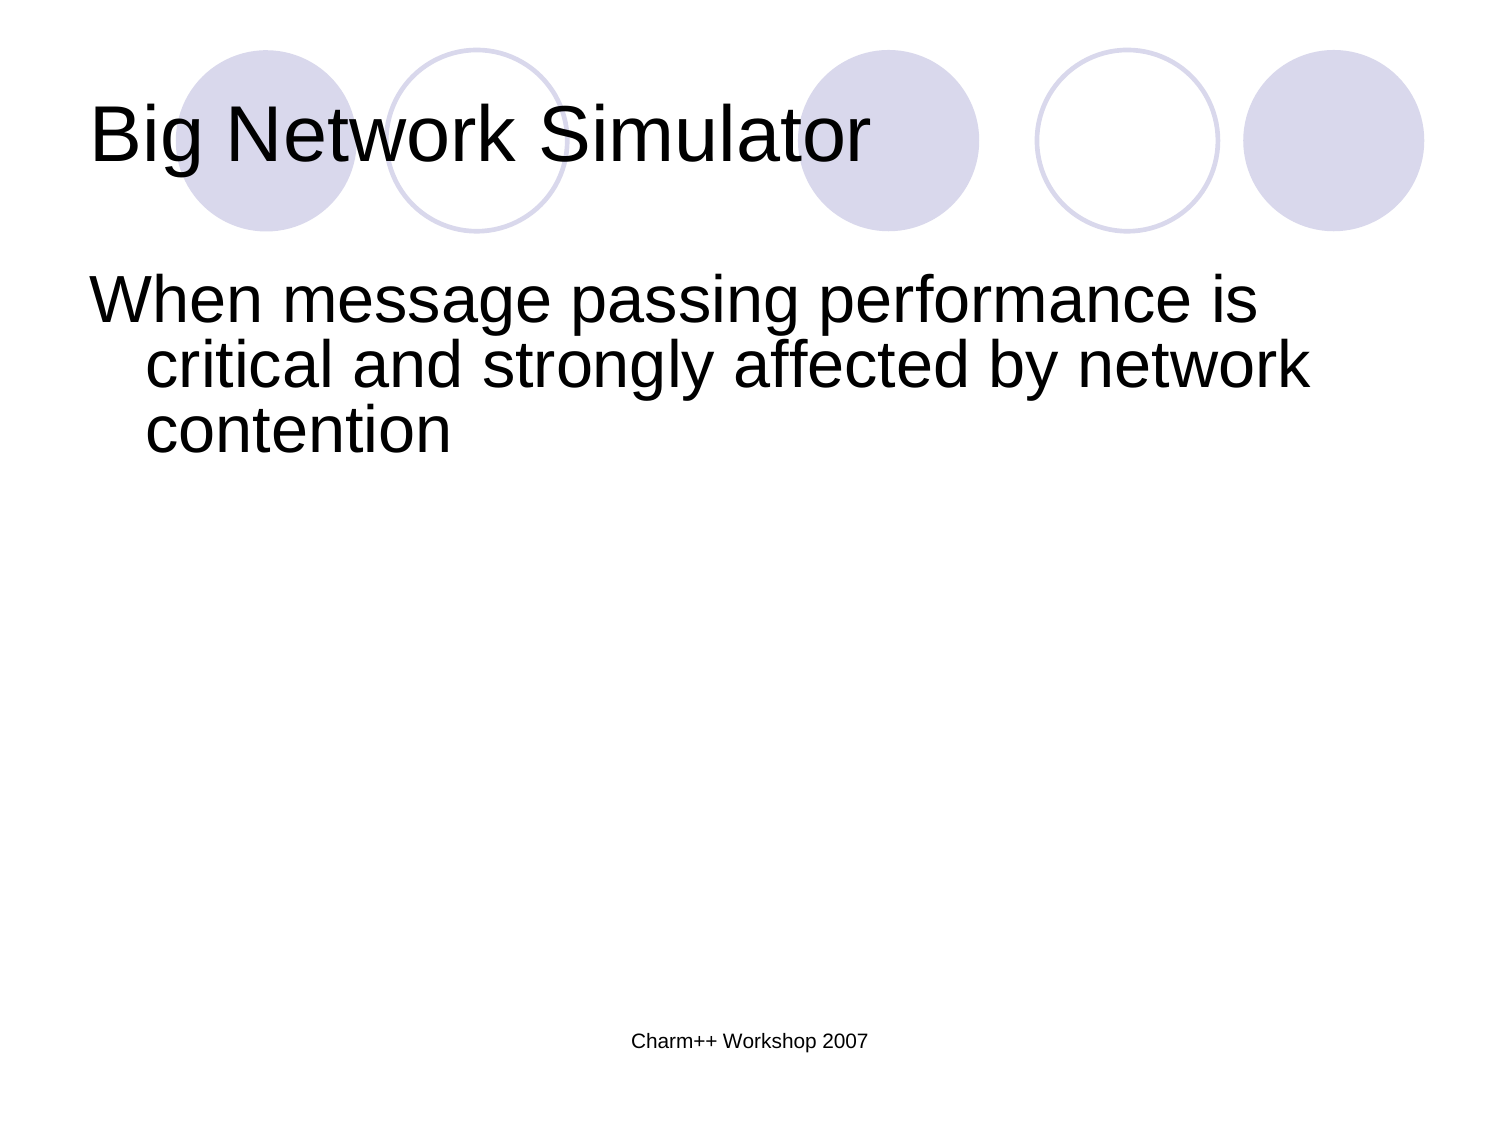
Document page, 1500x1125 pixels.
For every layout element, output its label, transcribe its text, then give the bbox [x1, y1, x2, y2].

title Big Network Simulator [75, 45, 1426, 233]
list When message passing performance is critical and strongly affected by network contention [75, 262, 1426, 1006]
